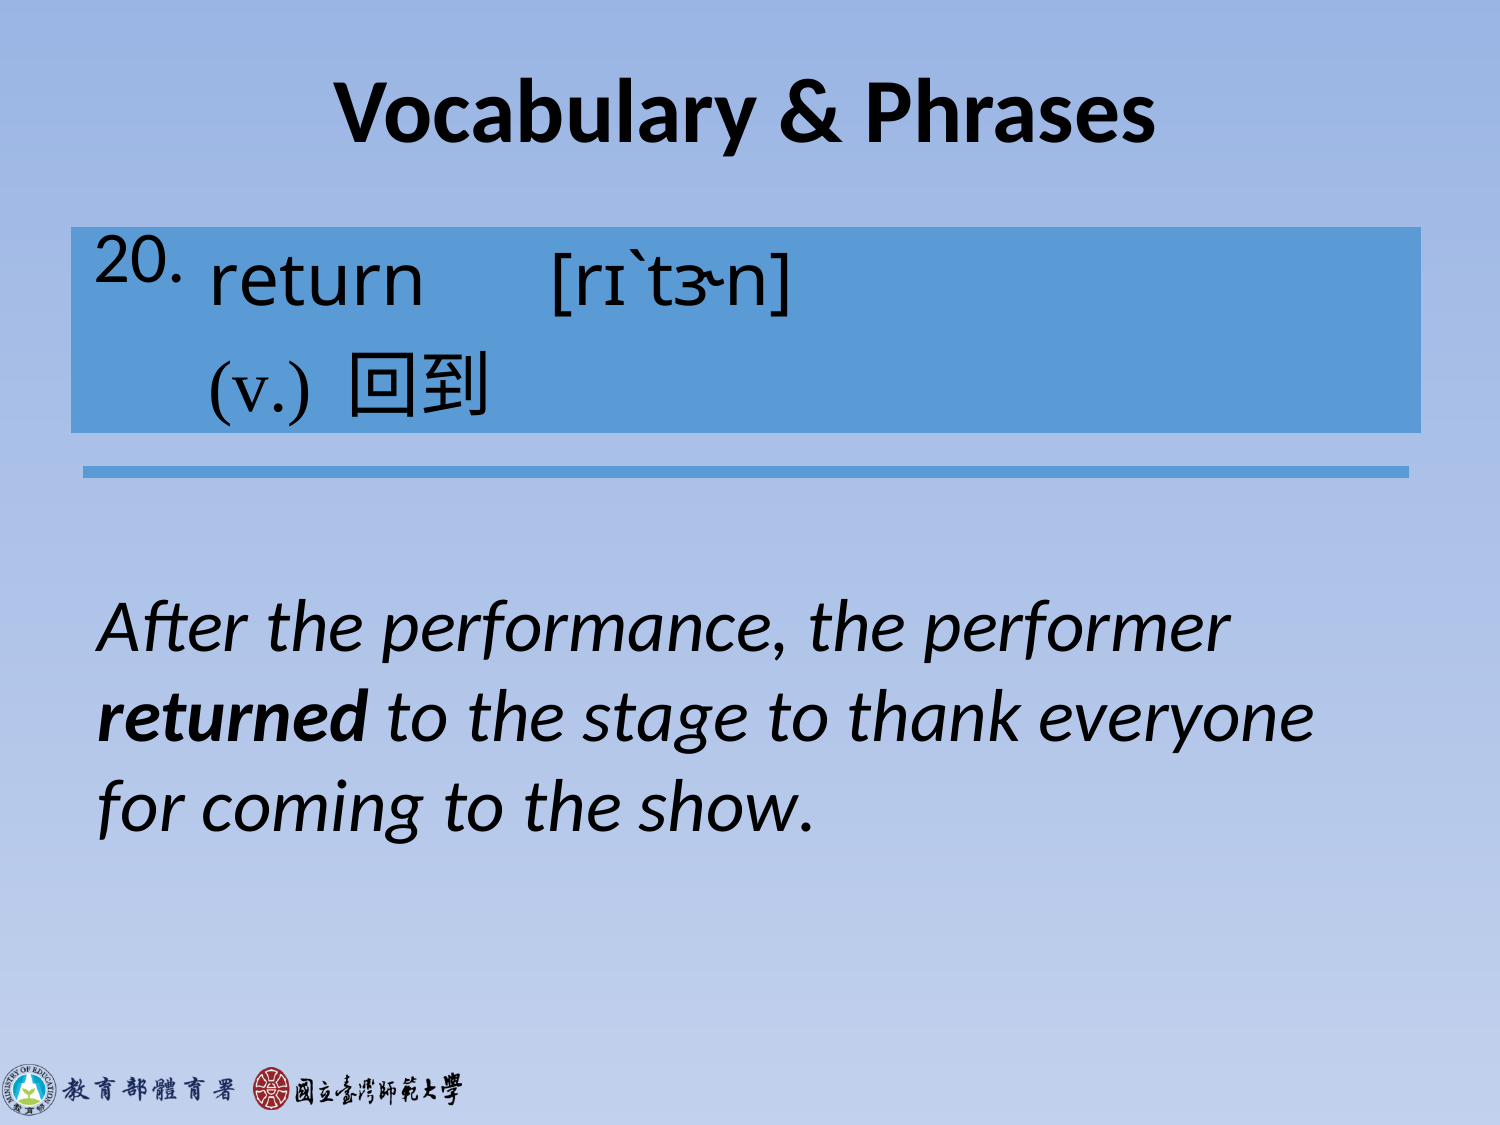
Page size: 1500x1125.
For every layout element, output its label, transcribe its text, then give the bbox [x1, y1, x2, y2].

table_cell [71, 327, 209, 433]
table_header return [209, 227, 533, 327]
table_header [rɪˋtɝn] [533, 227, 1421, 327]
text_box [83, 466, 1409, 478]
title Vocabulary & Phrases [70, 11, 1421, 200]
text_box After the performance, the performer returned to the stage to thank everyone for coming to the show. [82, 568, 1433, 857]
table_header 20. [71, 227, 209, 327]
table_cell (v.) 回到 [209, 327, 1421, 433]
